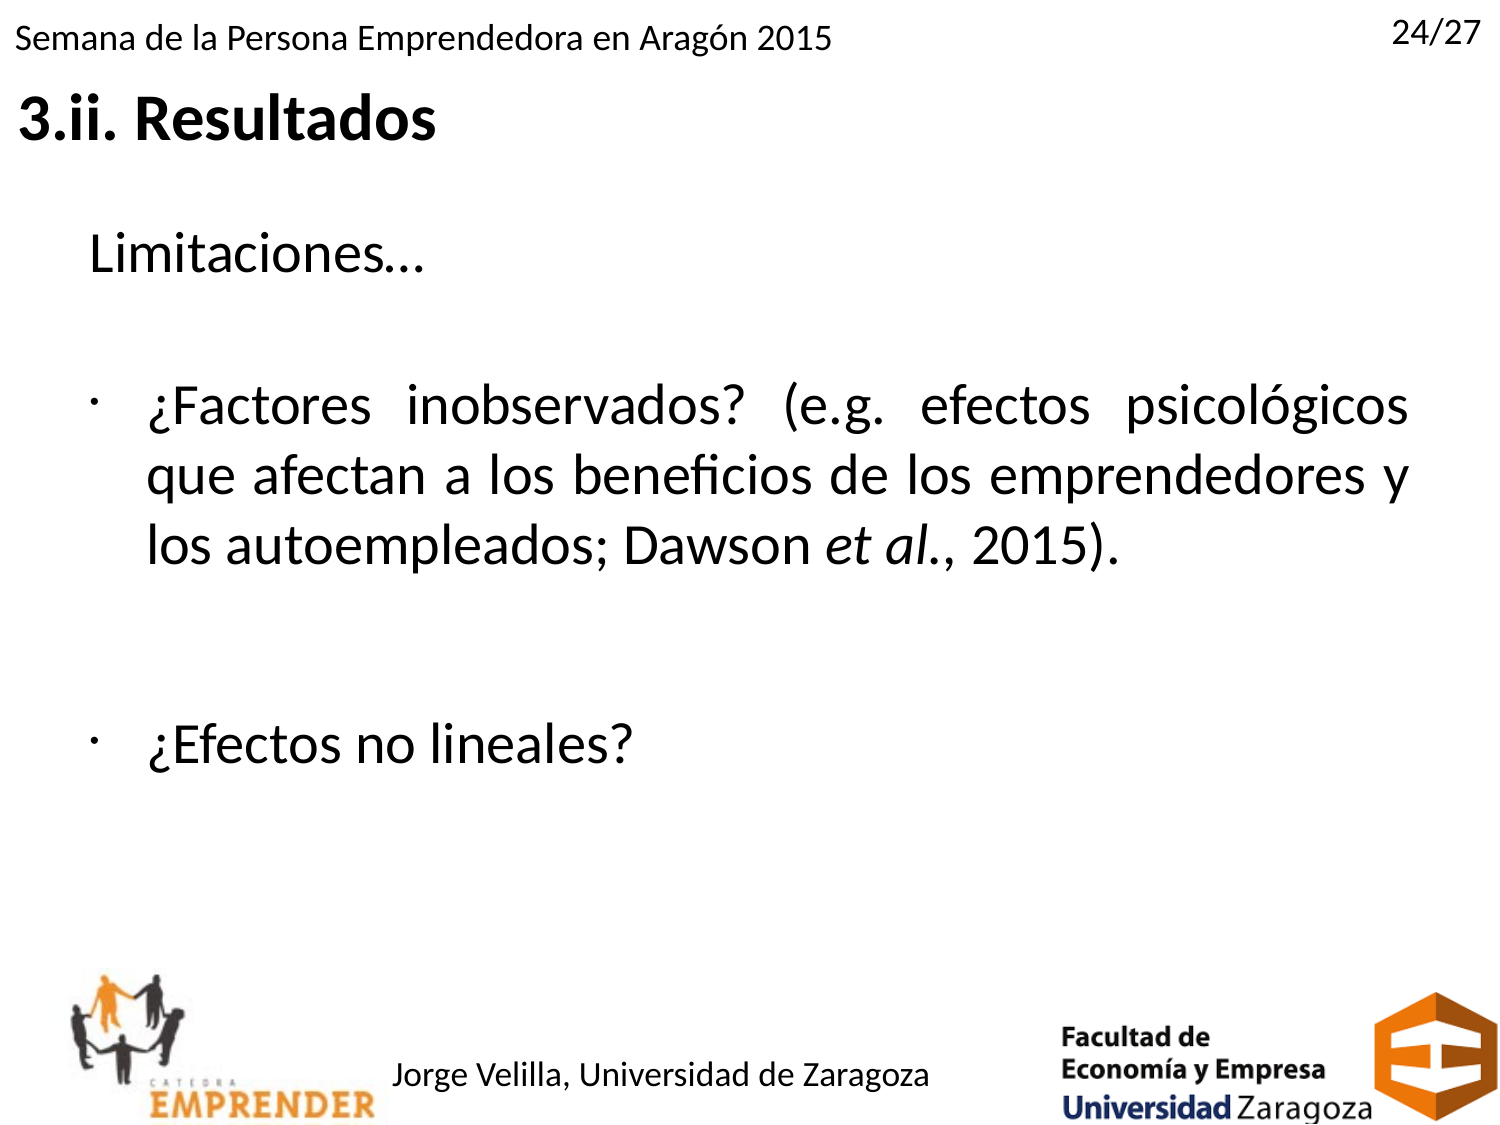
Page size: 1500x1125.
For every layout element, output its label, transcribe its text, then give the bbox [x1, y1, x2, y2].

picture [1050, 992, 1500, 1124]
text_box 3.ii. Resultados [2, 65, 453, 206]
slide_number <número>/27 [1376, 0, 1500, 57]
text_box Jorge Velilla, Universidad de Zaragoza [377, 1043, 946, 1101]
text_box Semana de la Persona Emprendedora en Aragón 2015 [0, 5, 857, 66]
list Limitaciones… ¿Factores inobservados? (e.g. efectos psicológicos que afectan a los beneficios de los emprendedores y los autoempleados; Dawson et al., 2015). ¿Efectos no lineales? [75, 207, 1425, 993]
picture [0, 968, 444, 1125]
